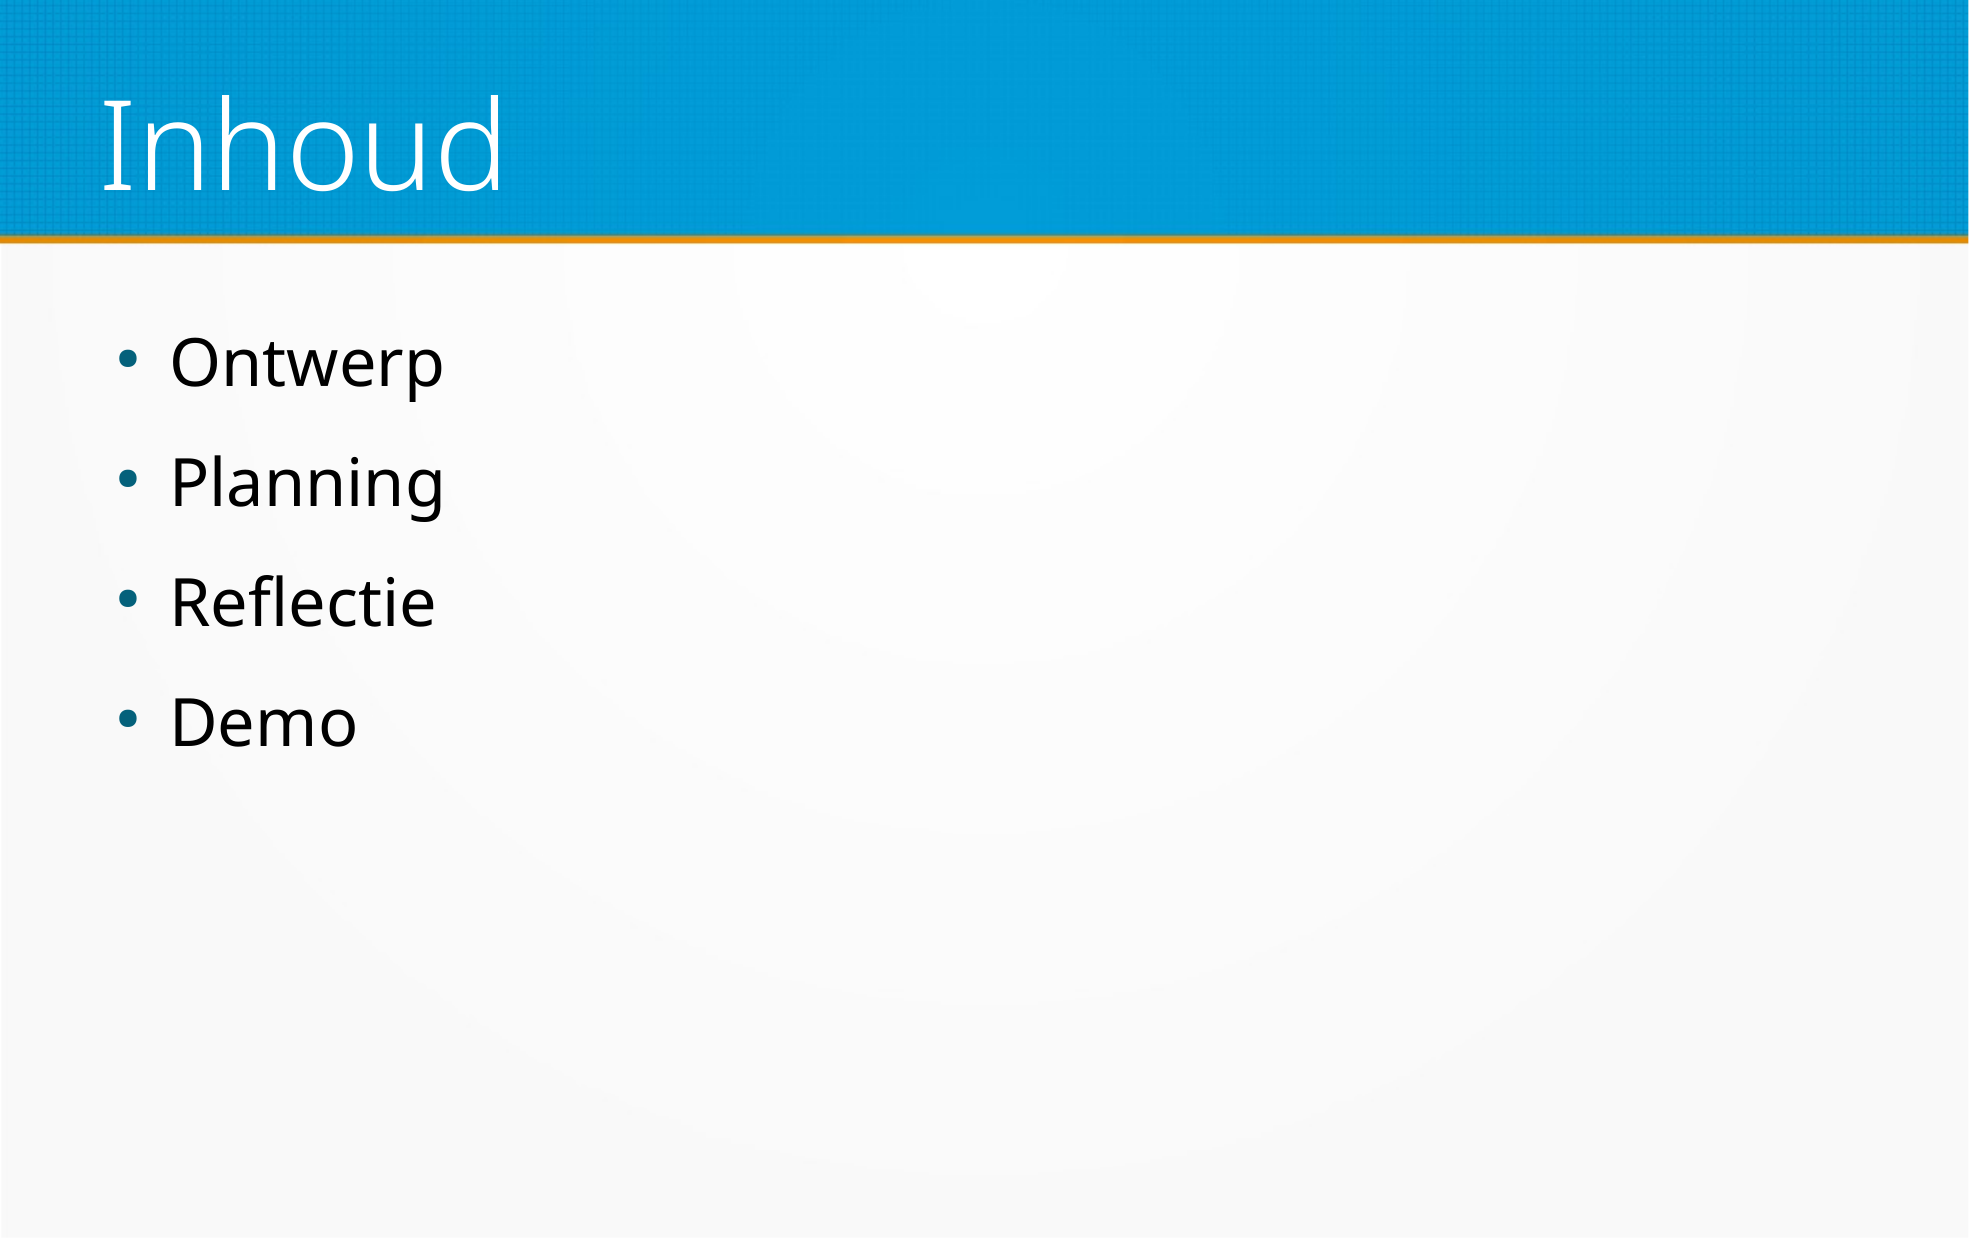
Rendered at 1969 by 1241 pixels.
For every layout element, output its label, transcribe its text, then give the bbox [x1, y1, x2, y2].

picture [0, 233, 1969, 1241]
title Inhoud [98, 19, 1870, 227]
list Ontwerp Planning Reflectie Demo [98, 315, 1861, 1081]
